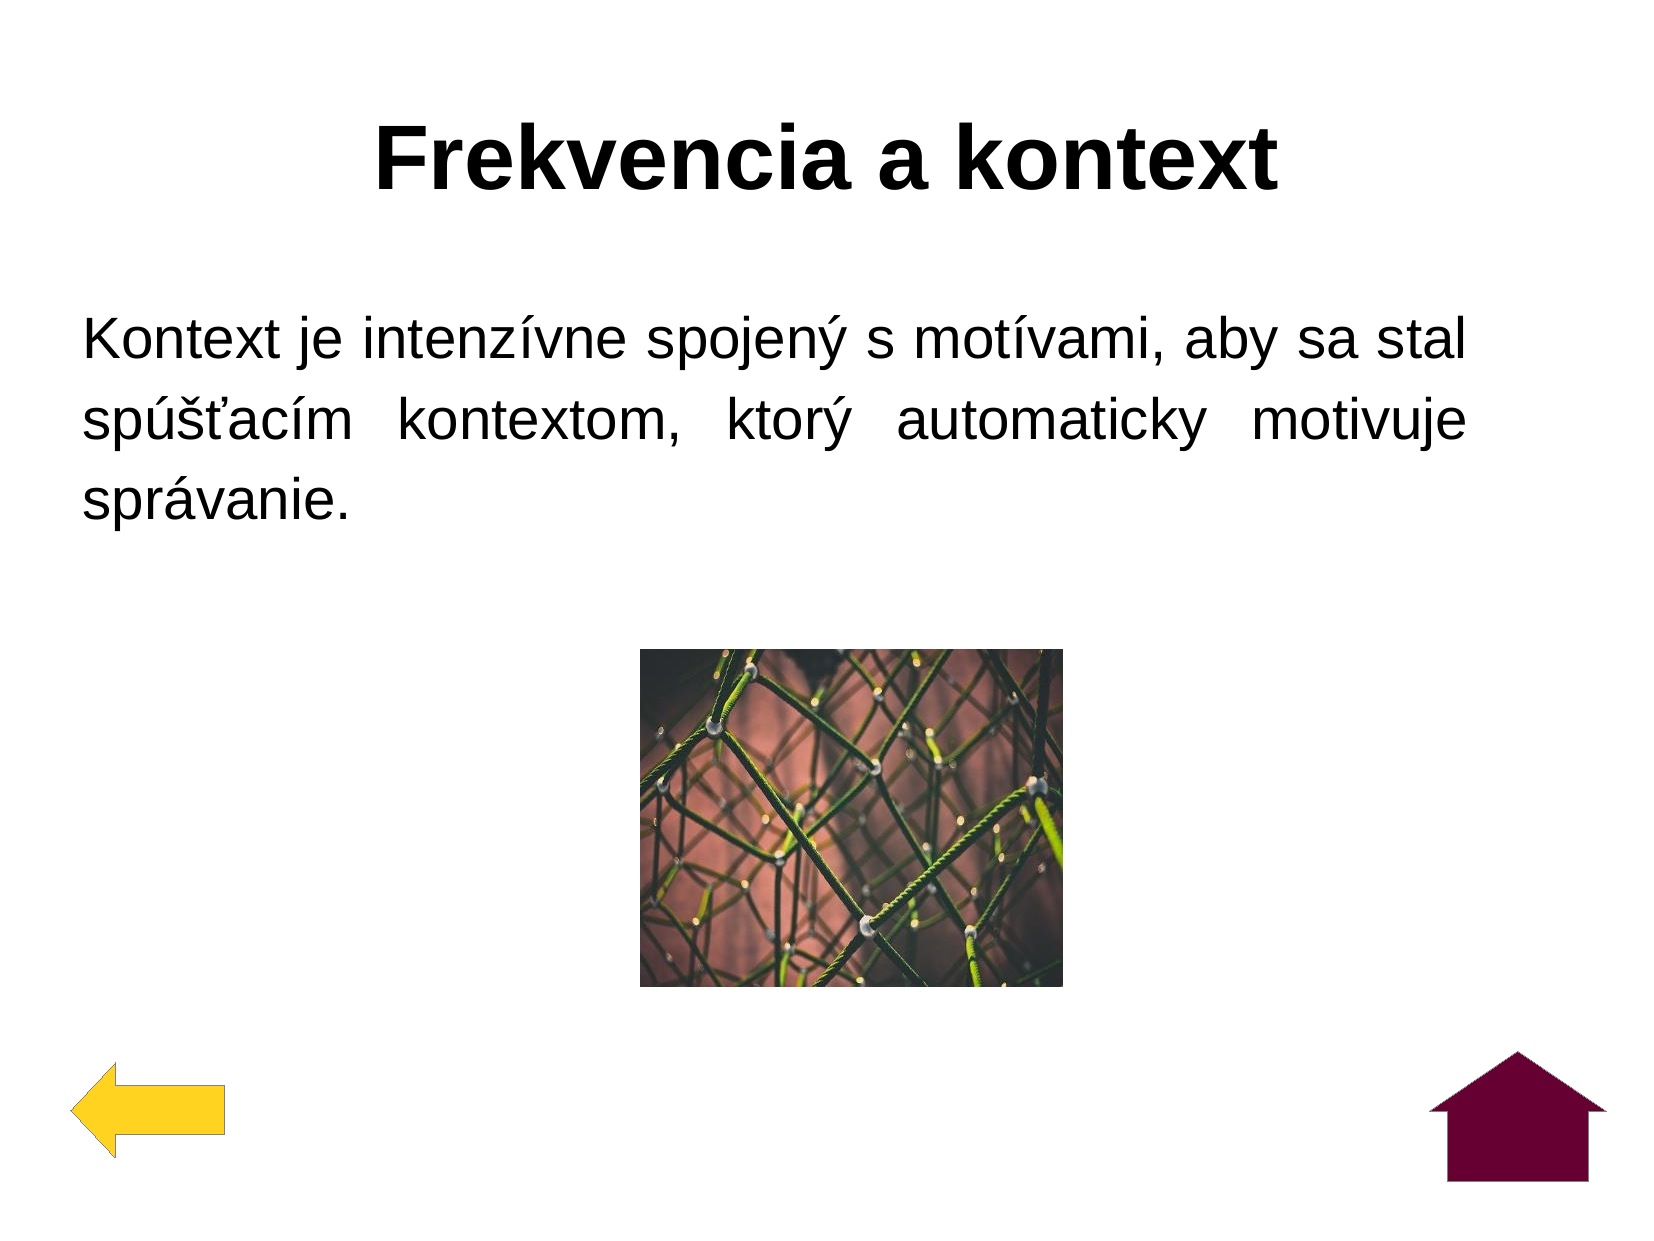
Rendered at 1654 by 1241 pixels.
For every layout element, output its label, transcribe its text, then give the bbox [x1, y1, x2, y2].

list Kontext je intenzívne spojený s motívami, aby sa stal spúšťacím kontextom, ktorý automaticky motivuje správanie. [82, 290, 1536, 528]
picture [640, 649, 1063, 988]
text_box [70, 1062, 225, 1158]
title Frekvencia a kontext [82, 97, 1571, 209]
text_box [1429, 1051, 1607, 1182]
